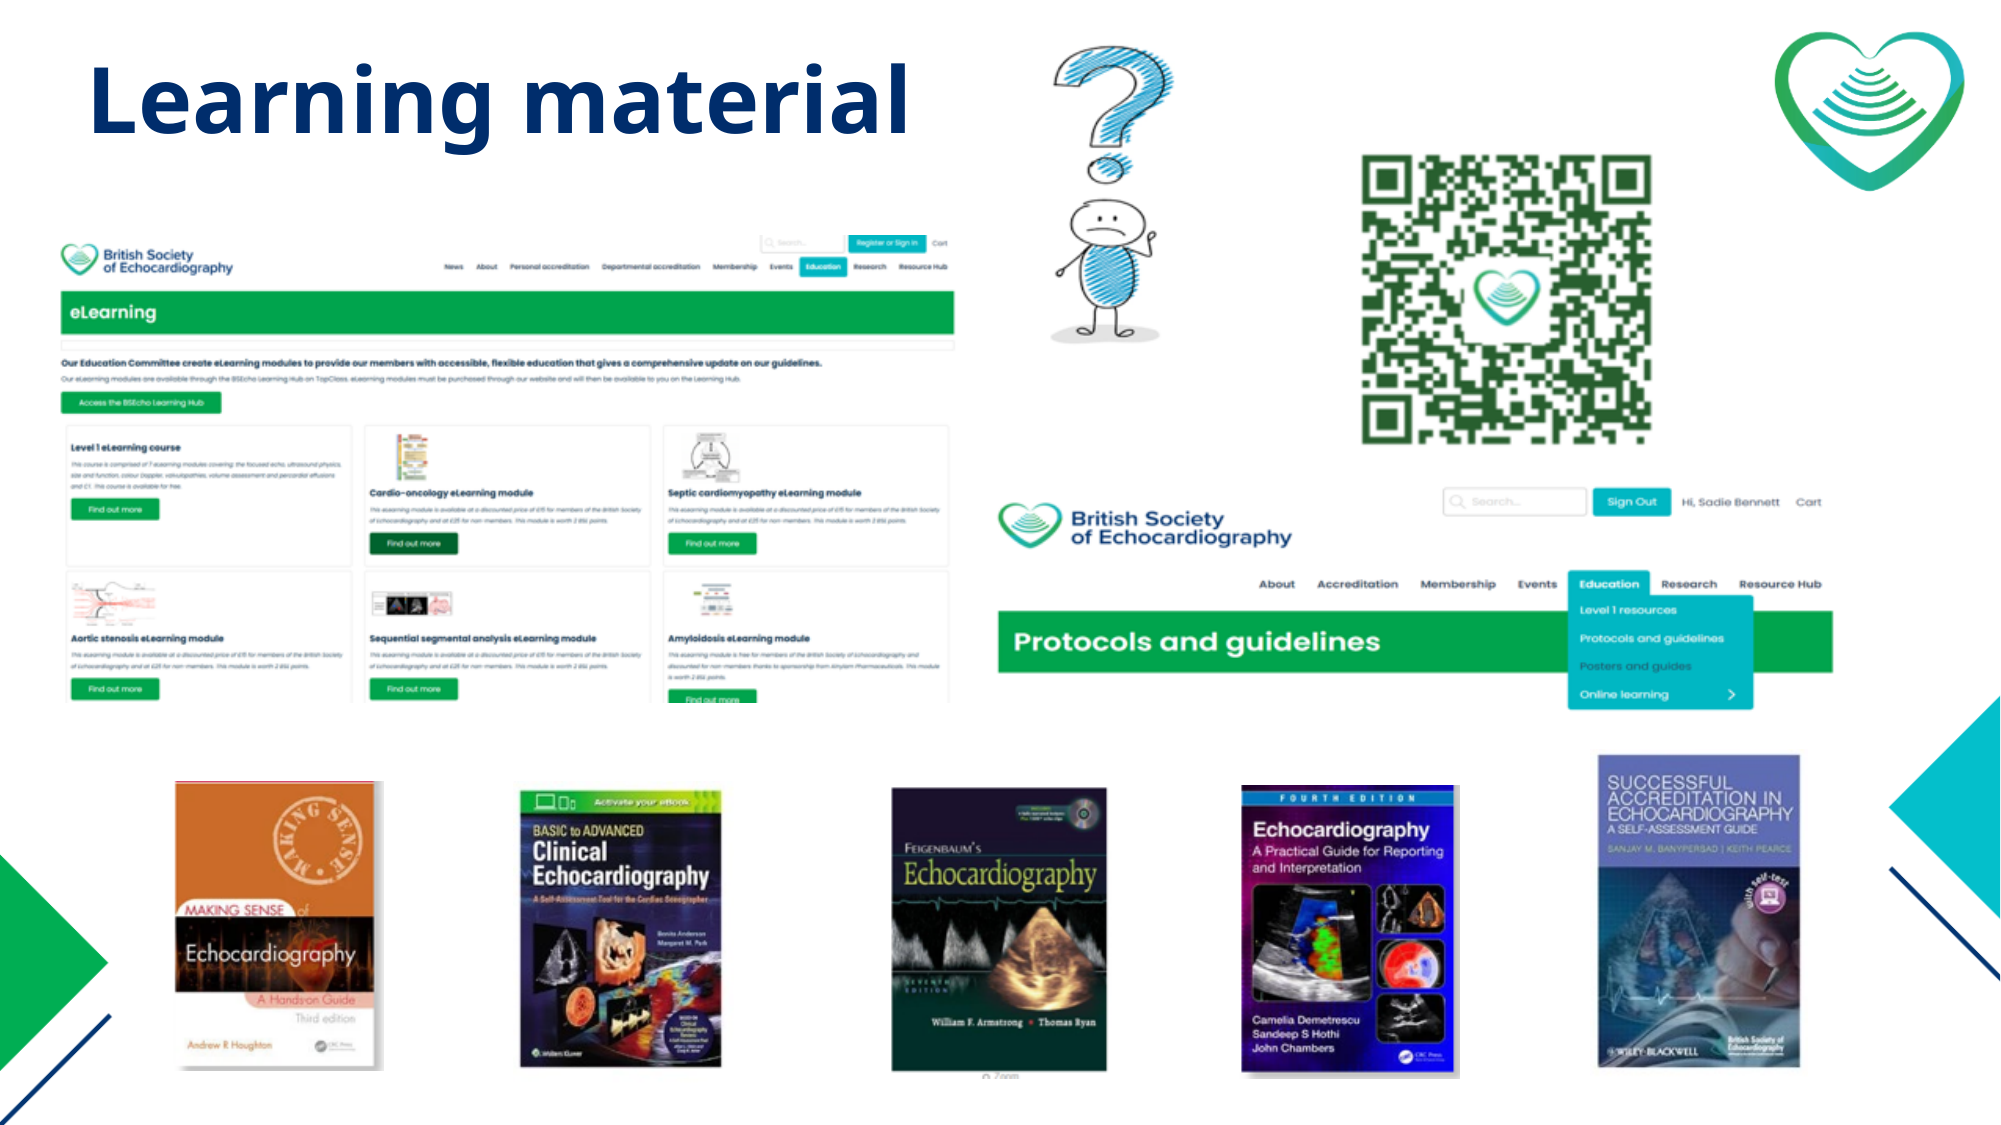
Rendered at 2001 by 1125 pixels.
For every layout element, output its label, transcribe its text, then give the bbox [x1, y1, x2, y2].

picture [1590, 750, 1808, 1077]
picture [988, 484, 1857, 716]
title Learning material [1215, 45, 1797, 263]
picture [50, 235, 960, 703]
title Learning material [71, 45, 1010, 263]
picture [1010, 26, 1215, 361]
picture [1237, 785, 1460, 1079]
picture [513, 781, 734, 1086]
picture [169, 781, 384, 1071]
picture [887, 783, 1113, 1079]
picture [1352, 147, 1659, 451]
